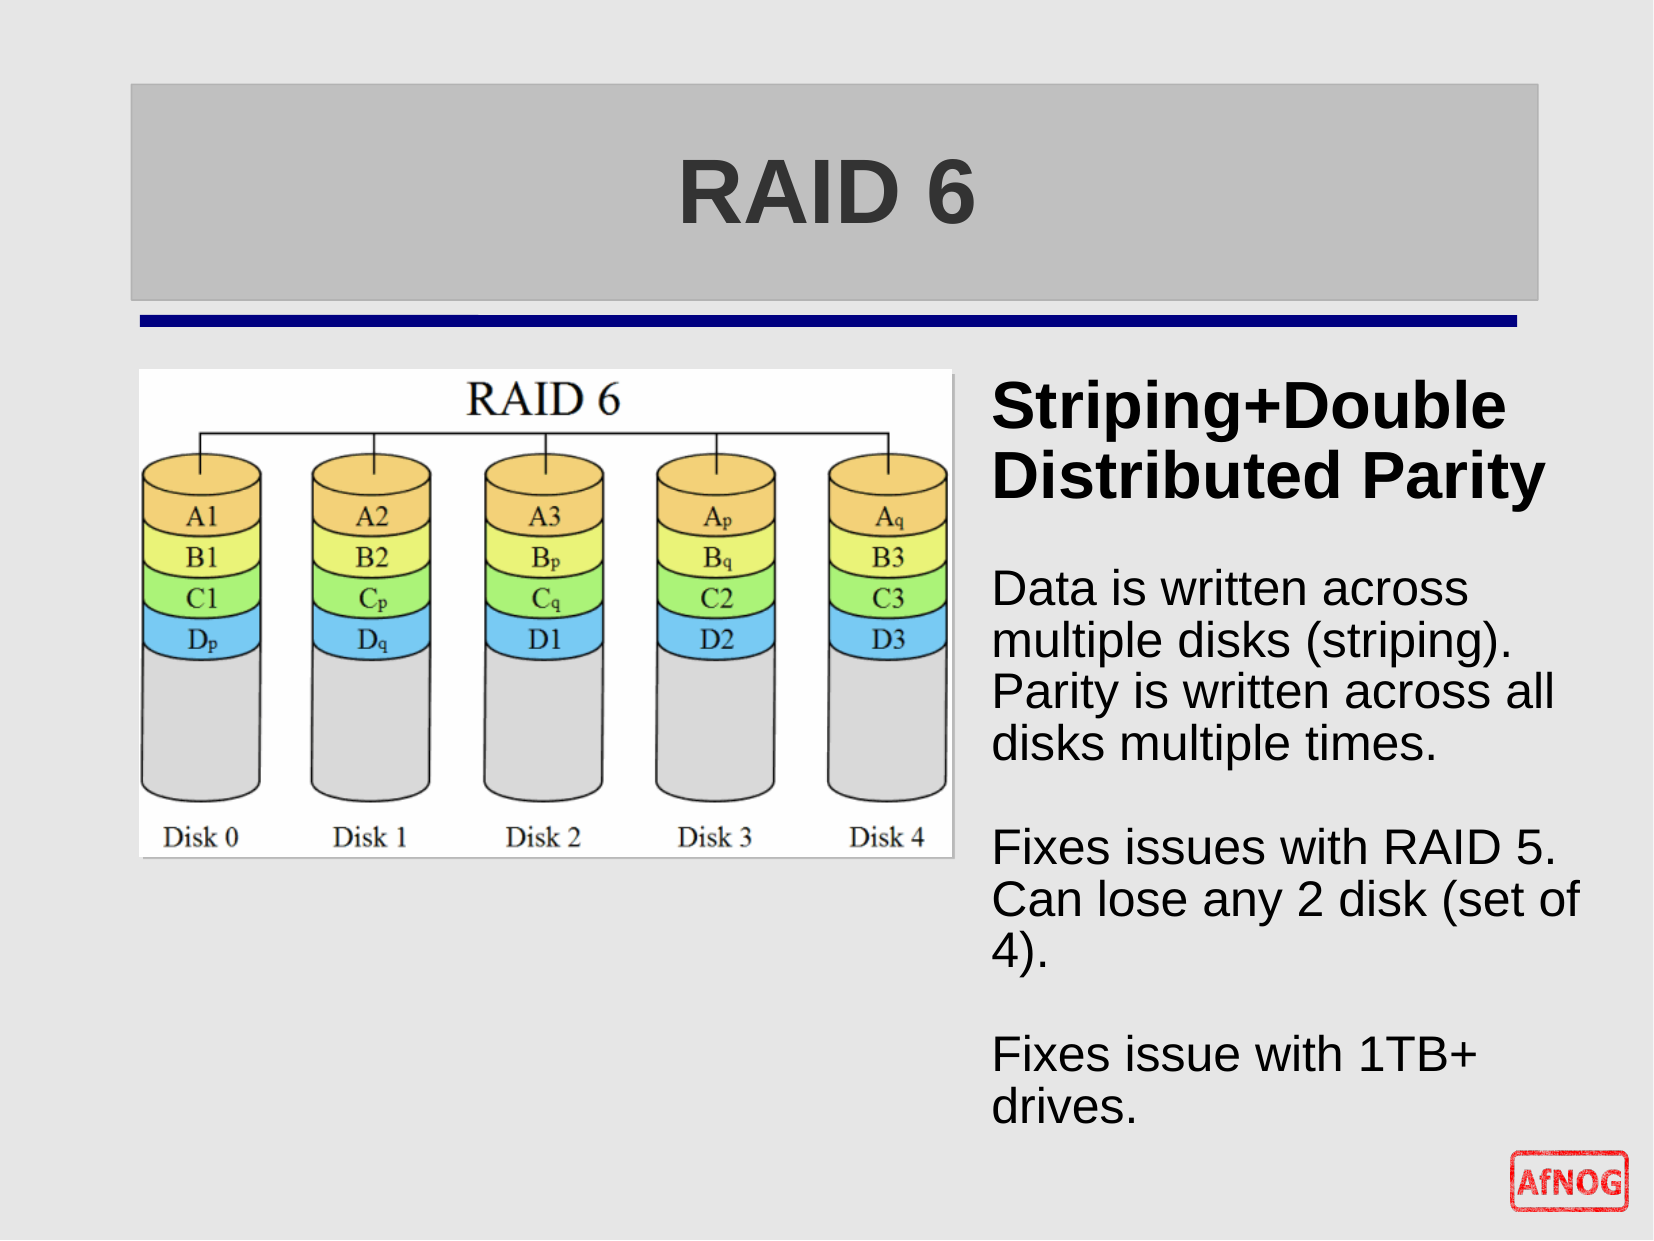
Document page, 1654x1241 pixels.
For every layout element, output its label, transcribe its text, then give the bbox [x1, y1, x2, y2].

picture [1510, 1150, 1629, 1212]
text_box RAID 6 [121, 91, 1534, 298]
text_box Striping+Double Distributed Parity Data is written across multiple disks (striping). Parity is written across all disks multiple times. Fixes issues with RAID 5. Can lose any 2 disk (set of 4). Fixes issue with 1TB+ drives. [976, 365, 1615, 1142]
picture [139, 369, 952, 857]
